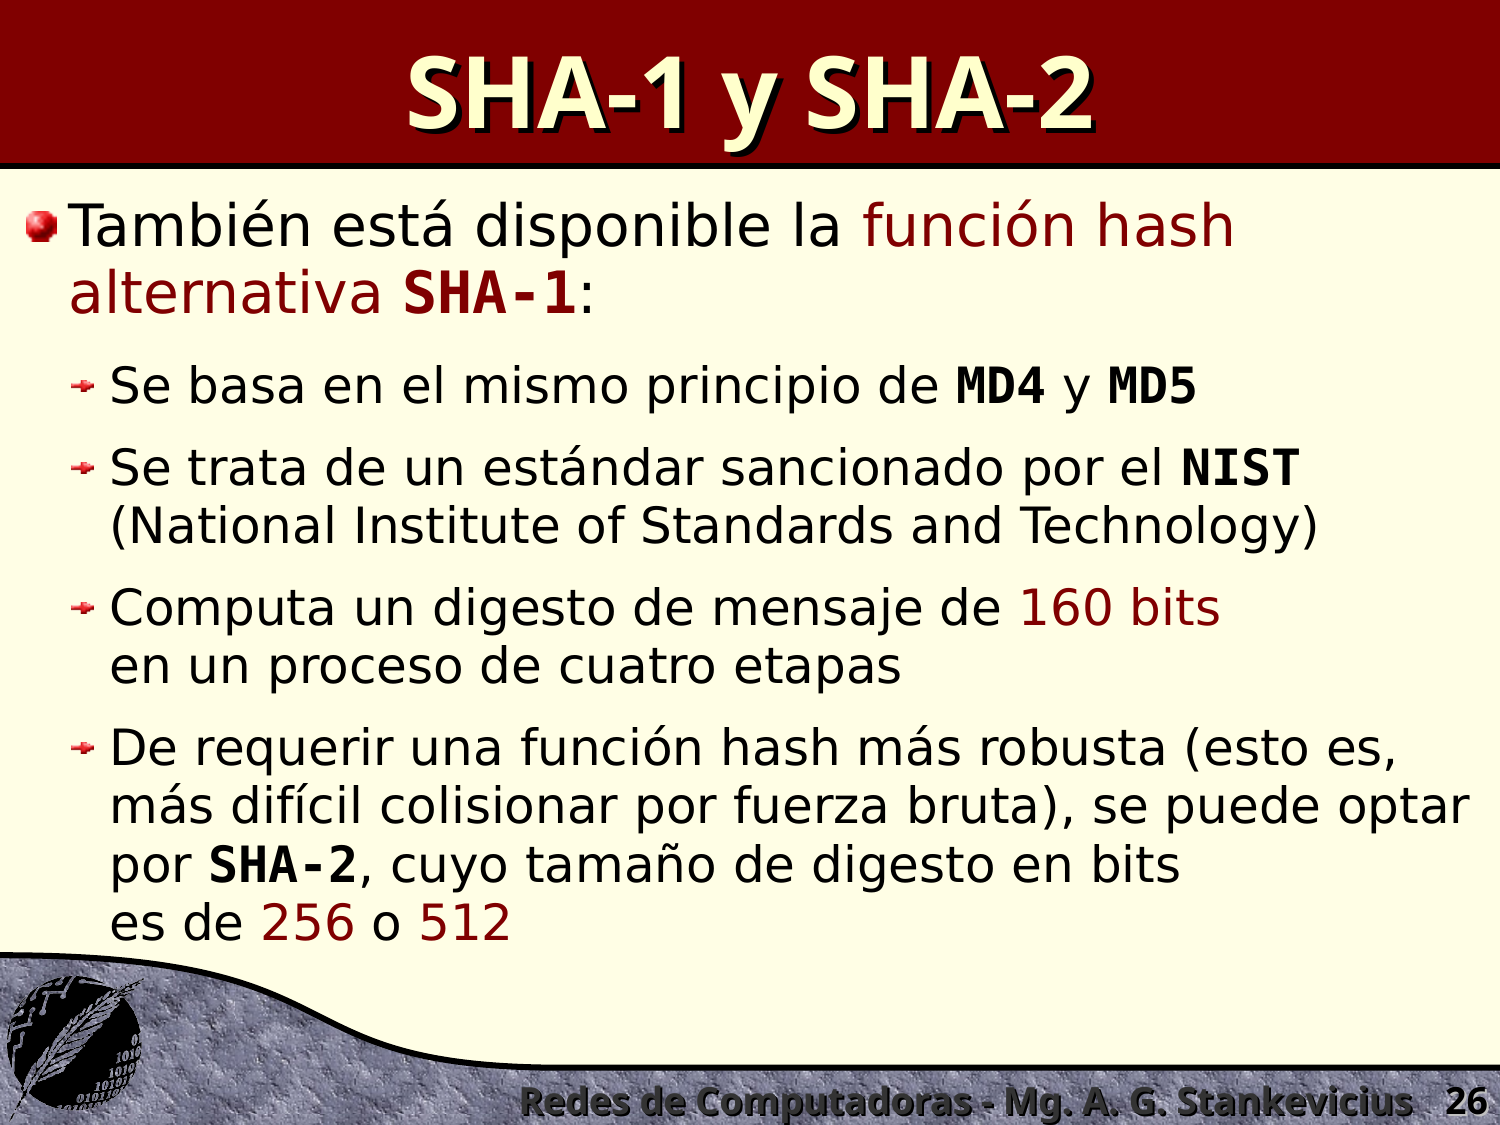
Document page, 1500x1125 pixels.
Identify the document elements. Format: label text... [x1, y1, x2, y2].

picture [790, 1100, 795, 1110]
picture [0, 959, 1500, 1125]
picture [1047, 1100, 1054, 1110]
title SHA-1 y SHA-2 [15, 5, 1485, 160]
list También está disponible la función hash alternativa SHA-1: Se basa en el mismo principio de MD4 y MD5 Se trata de un estándar sancionado por el NIST (National Institute of Standards and Technology) Computa un digesto de mensaje de 160 bits en un proceso de cuatro etapas De requerir una función hash más robusta (esto es, más difícil colisionar por fuerza bruta), se puede optar por SHA-2, cuyo tamaño de digesto en bits es de 256 o 512 [11, 192, 1486, 956]
